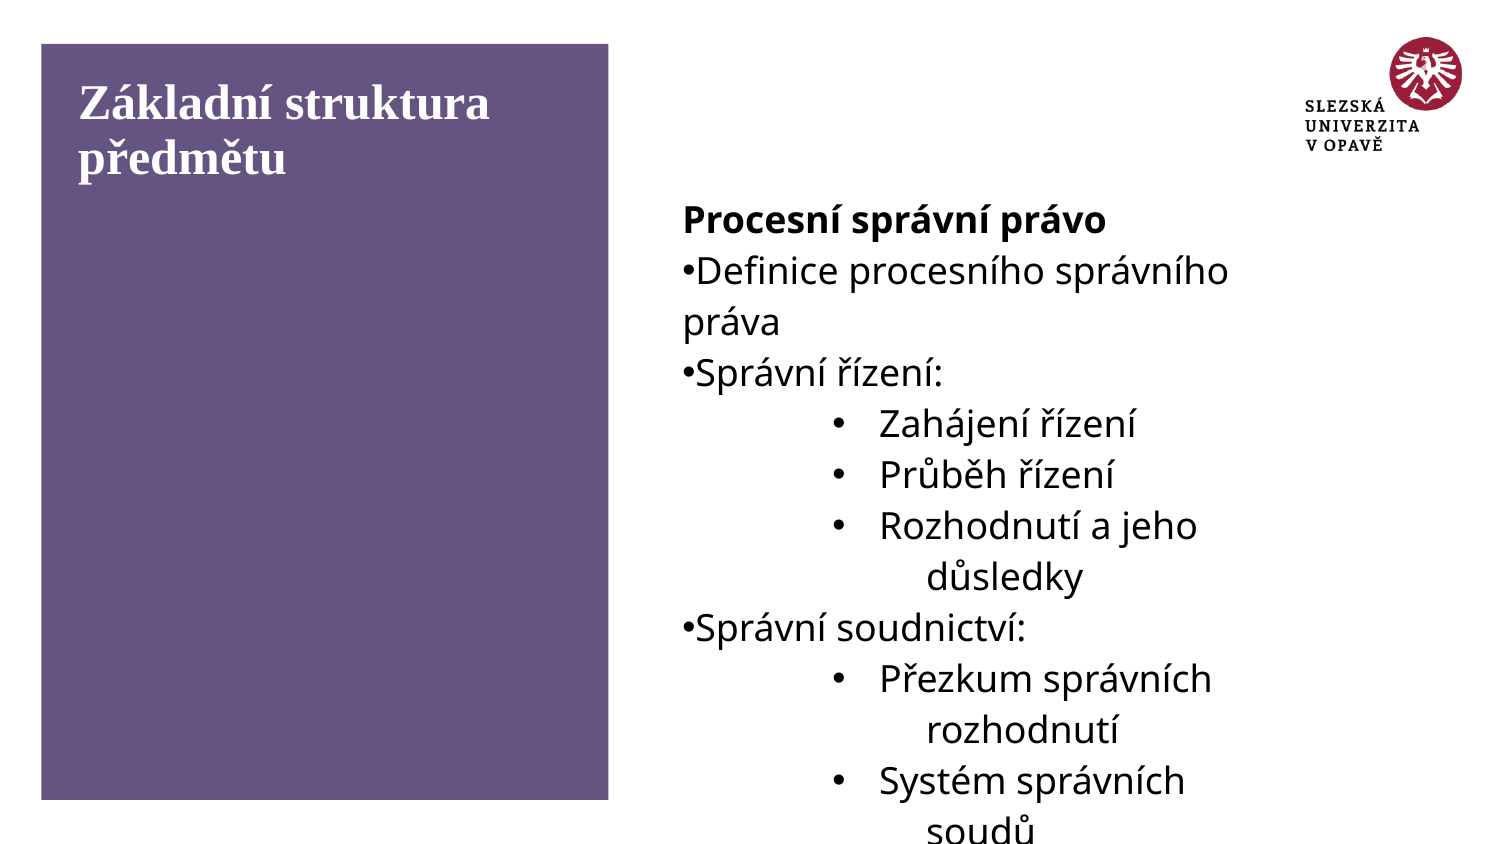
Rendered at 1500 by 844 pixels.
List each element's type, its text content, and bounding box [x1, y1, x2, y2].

picture [1305, 37, 1462, 151]
text_box Základní struktura předmětu [63, 67, 586, 399]
text_box Procesní správní právo Definice procesního správního práva Správní řízení: Zahájení řízení Průběh řízení Rozhodnutí a jeho důsledky Správní soudnictví: Přezkum správních rozhodnutí Systém správních soudů [667, 185, 1306, 777]
text_box [41, 43, 609, 800]
